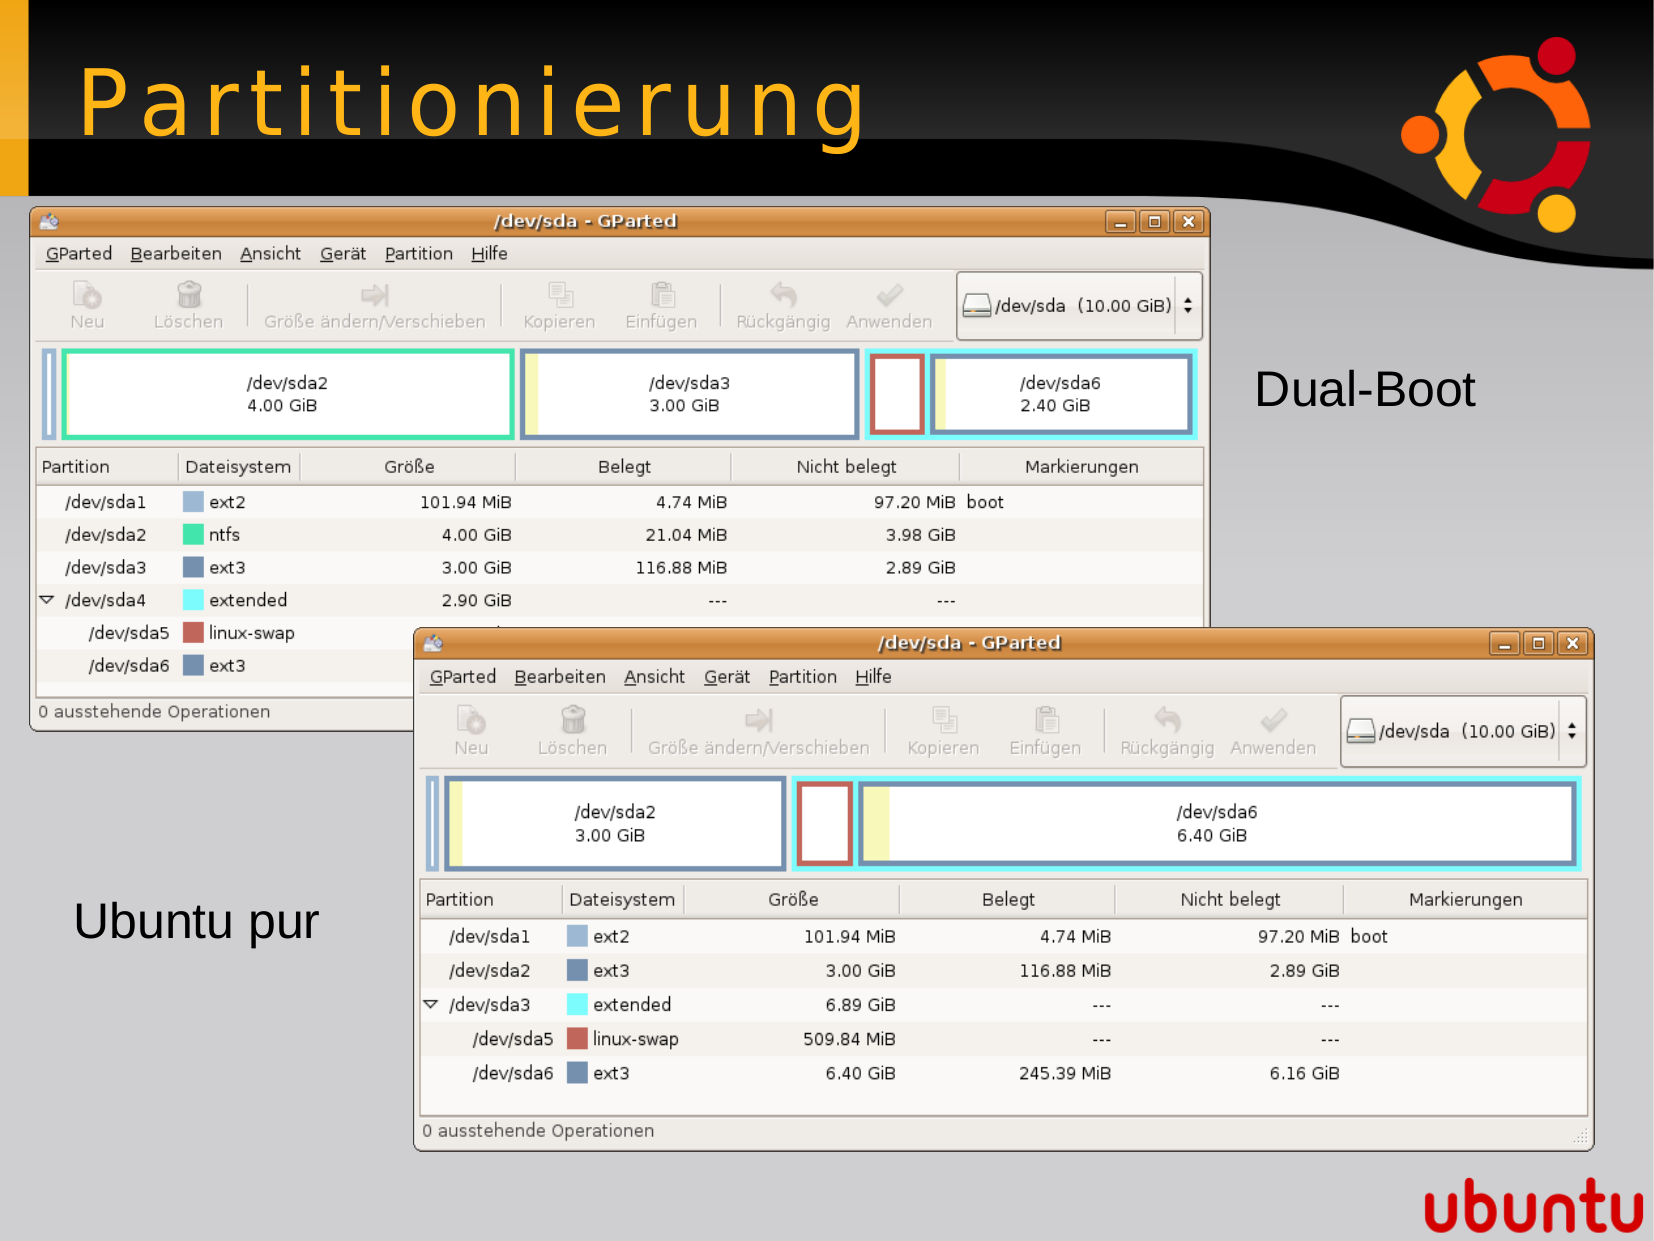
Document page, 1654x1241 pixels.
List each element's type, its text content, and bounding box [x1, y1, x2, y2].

text_box Dual-Boot [1240, 353, 1595, 443]
picture [0, 0, 1654, 1241]
title Partitionierung [76, 0, 1300, 207]
text_box Ubuntu pur [59, 885, 384, 975]
